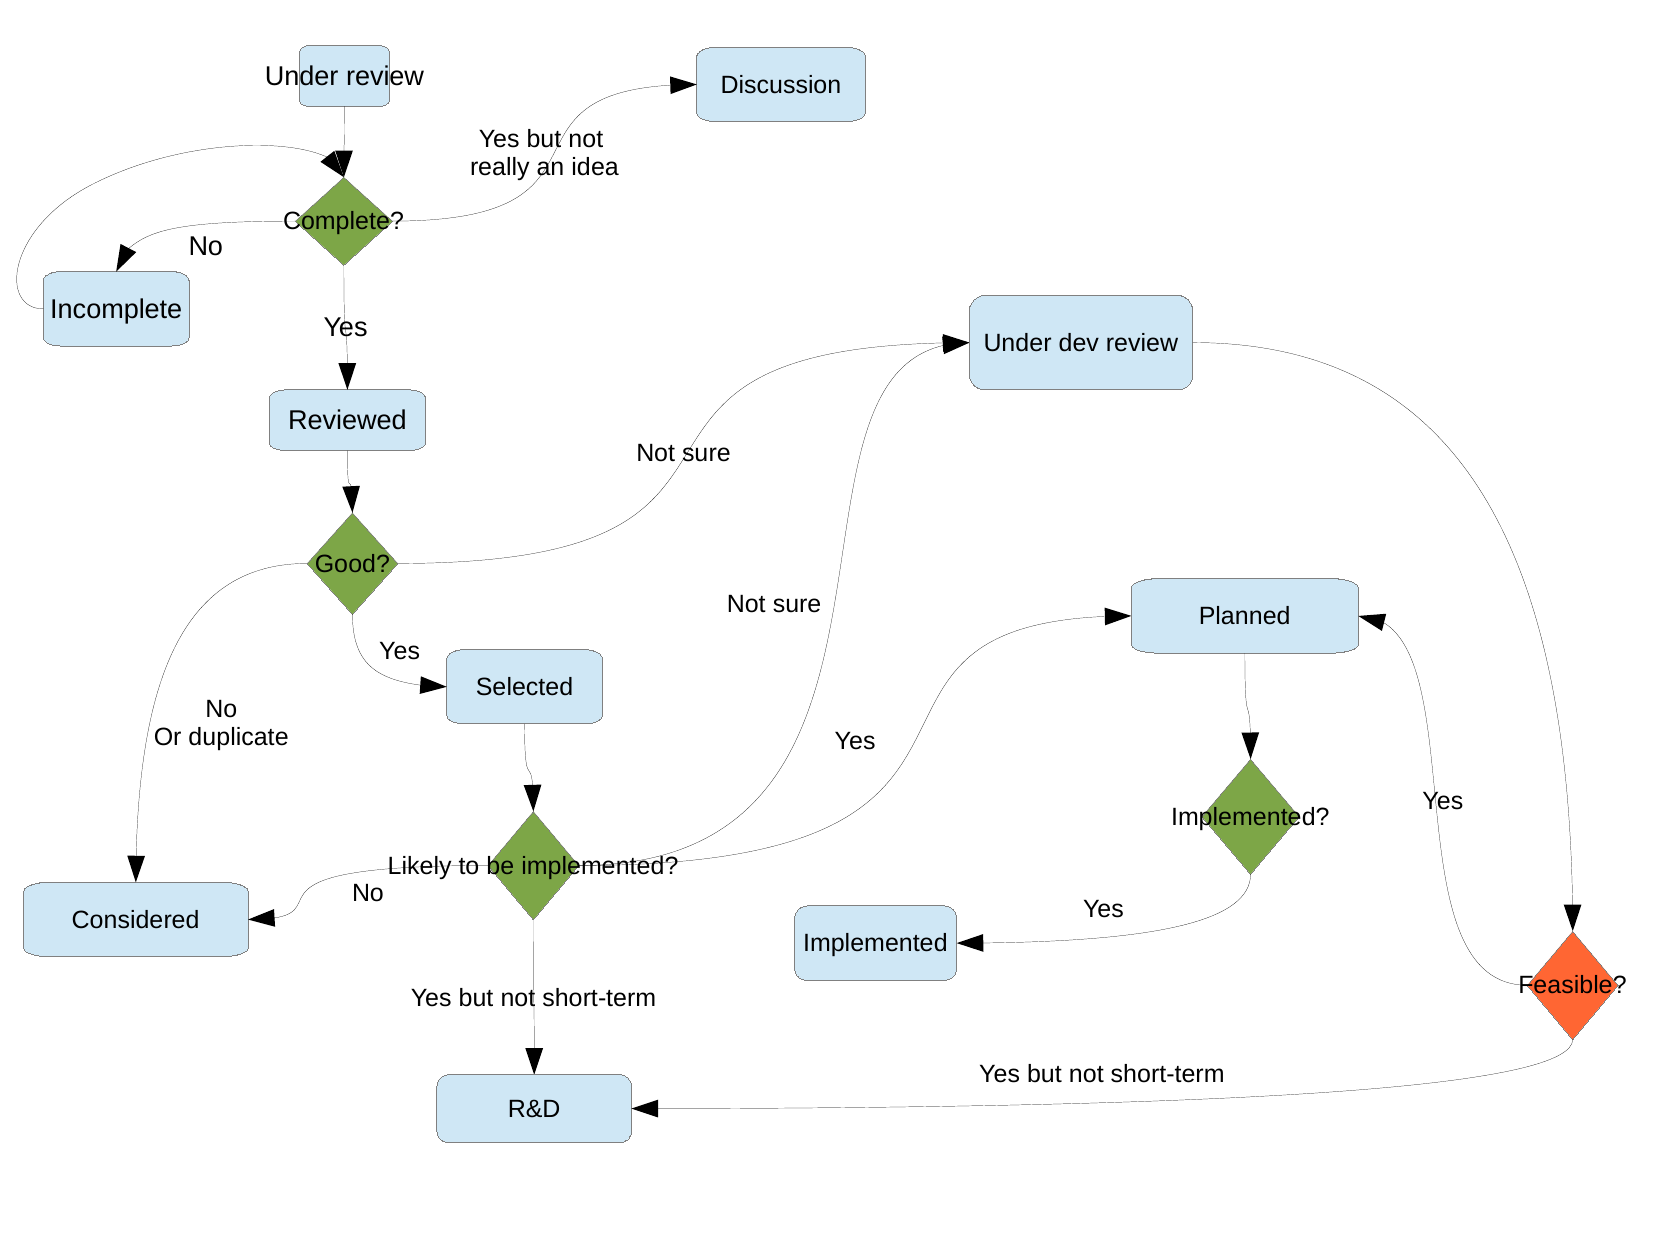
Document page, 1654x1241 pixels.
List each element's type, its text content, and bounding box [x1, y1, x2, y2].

text_box Planned [1131, 578, 1359, 654]
text_box Incomplete [43, 271, 190, 347]
text_box Implemented [794, 905, 957, 981]
text_box Implemented? [1205, 759, 1296, 874]
text_box Complete? [295, 177, 392, 266]
text_box Reviewed [269, 389, 426, 451]
text_box Likely to be implemented? [490, 811, 576, 920]
text_box Considered [23, 882, 249, 957]
text_box Under dev review [969, 295, 1193, 390]
text_box R&D [436, 1074, 632, 1143]
text_box Feasible? [1527, 931, 1619, 1040]
text_box Under review [299, 45, 390, 107]
text_box Discussion [696, 47, 866, 122]
text_box Good? [307, 513, 398, 614]
text_box Selected [446, 649, 603, 724]
